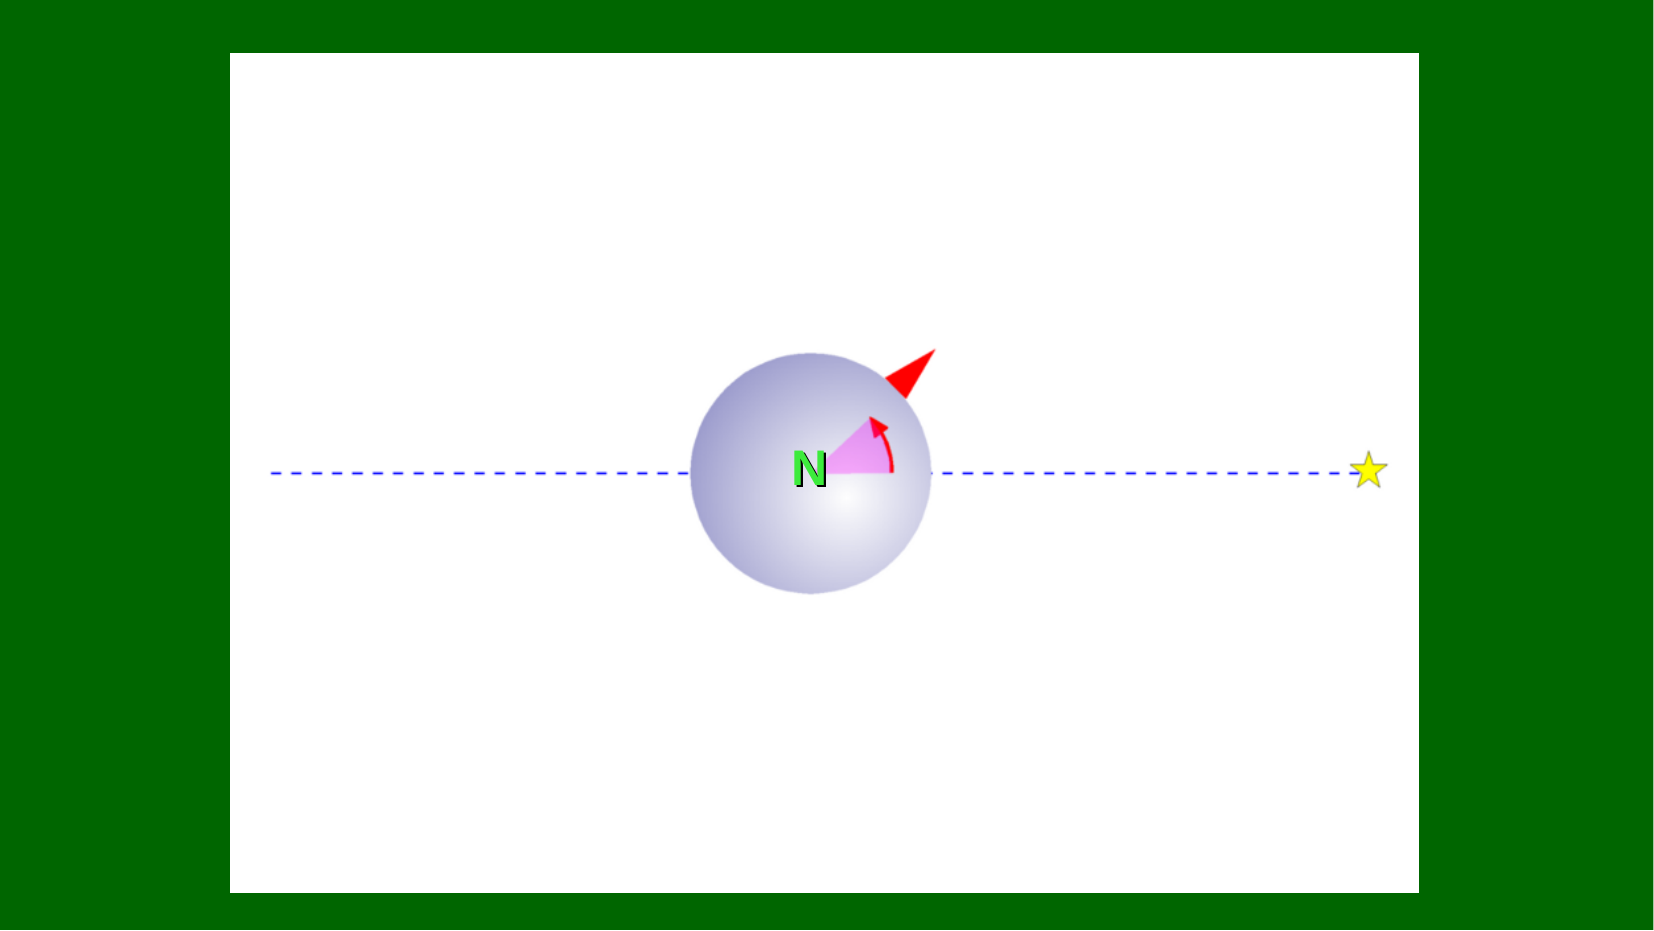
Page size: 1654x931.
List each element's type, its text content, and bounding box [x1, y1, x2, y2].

picture [230, 53, 1419, 893]
text_box N [776, 433, 843, 504]
